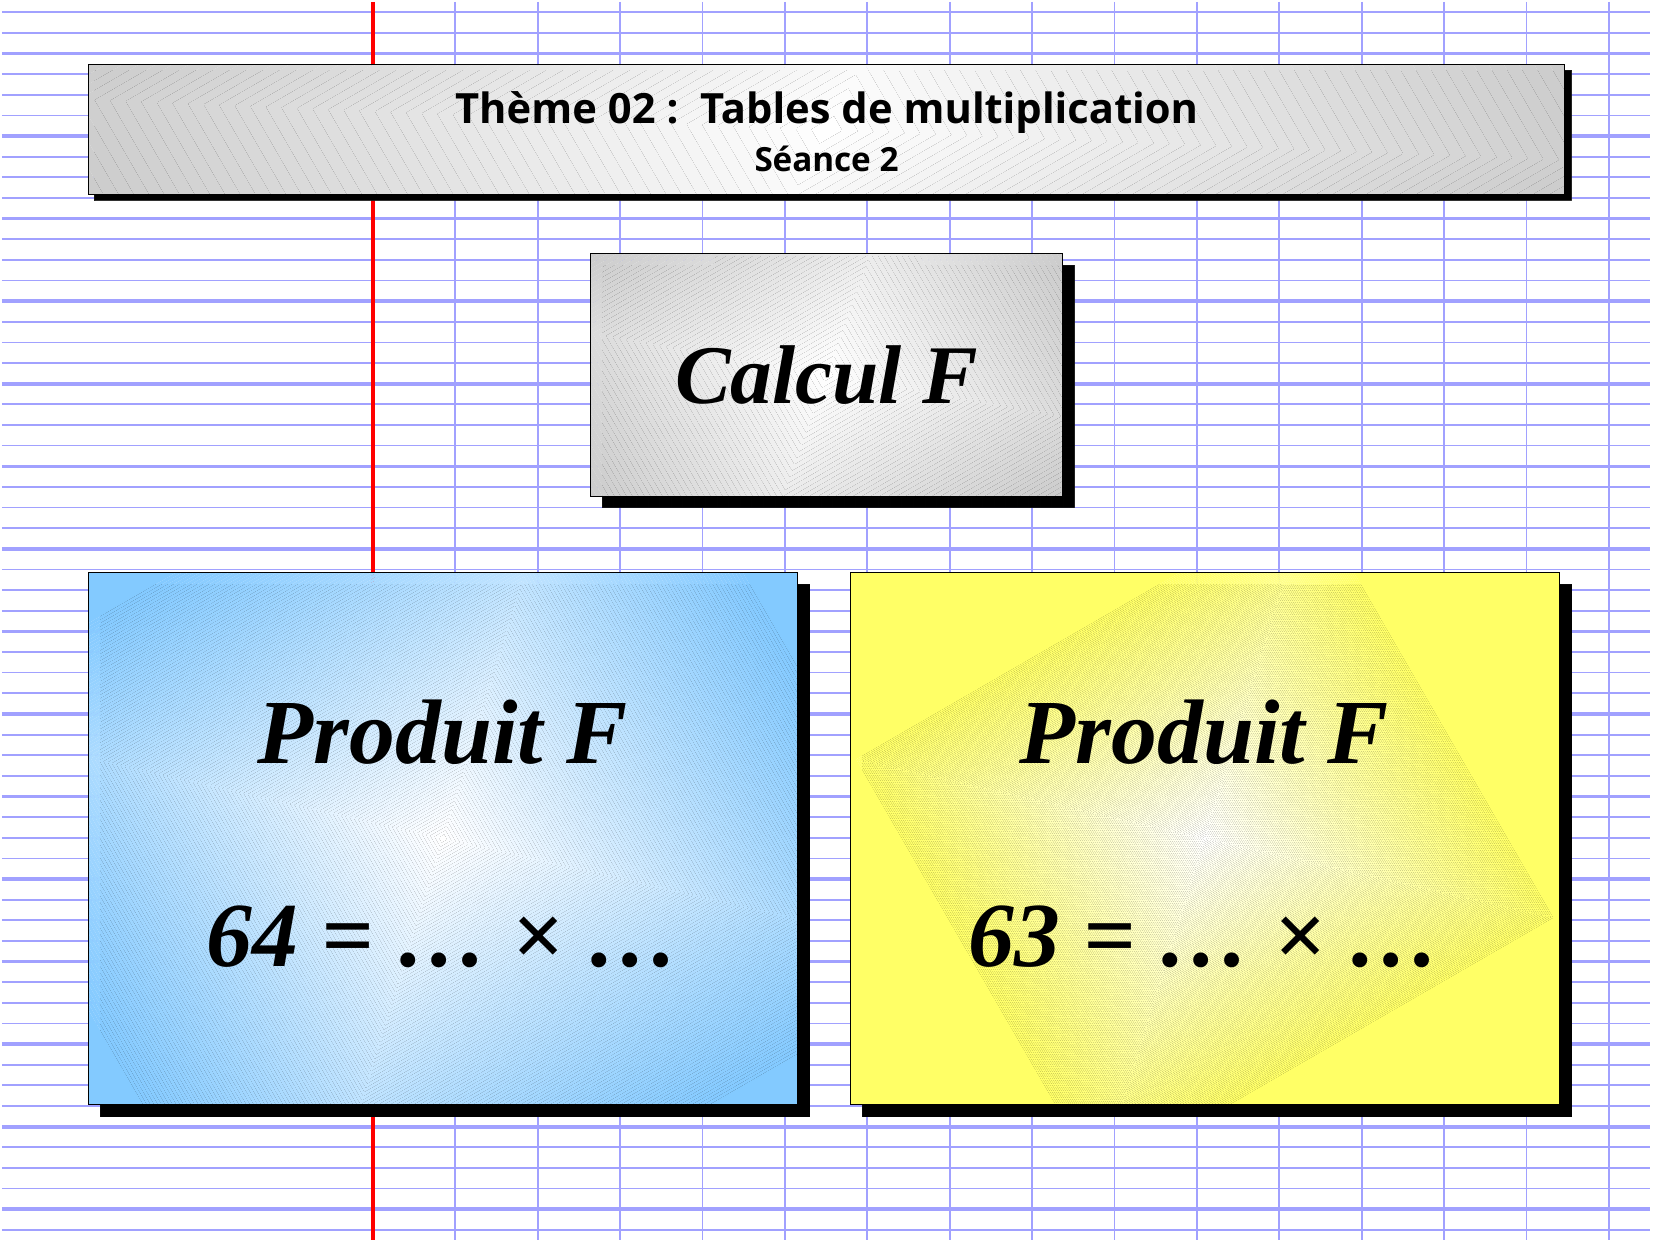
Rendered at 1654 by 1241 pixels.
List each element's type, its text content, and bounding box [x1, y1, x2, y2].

text_box Produit F 64 = … × … [88, 572, 798, 1105]
text_box Calcul F [590, 253, 1063, 497]
picture [0, 0, 1654, 1241]
text_box Thème 02 : Tables de multiplication Séance 2 [88, 64, 1565, 195]
text_box Produit F 63 = … × … [850, 572, 1560, 1105]
